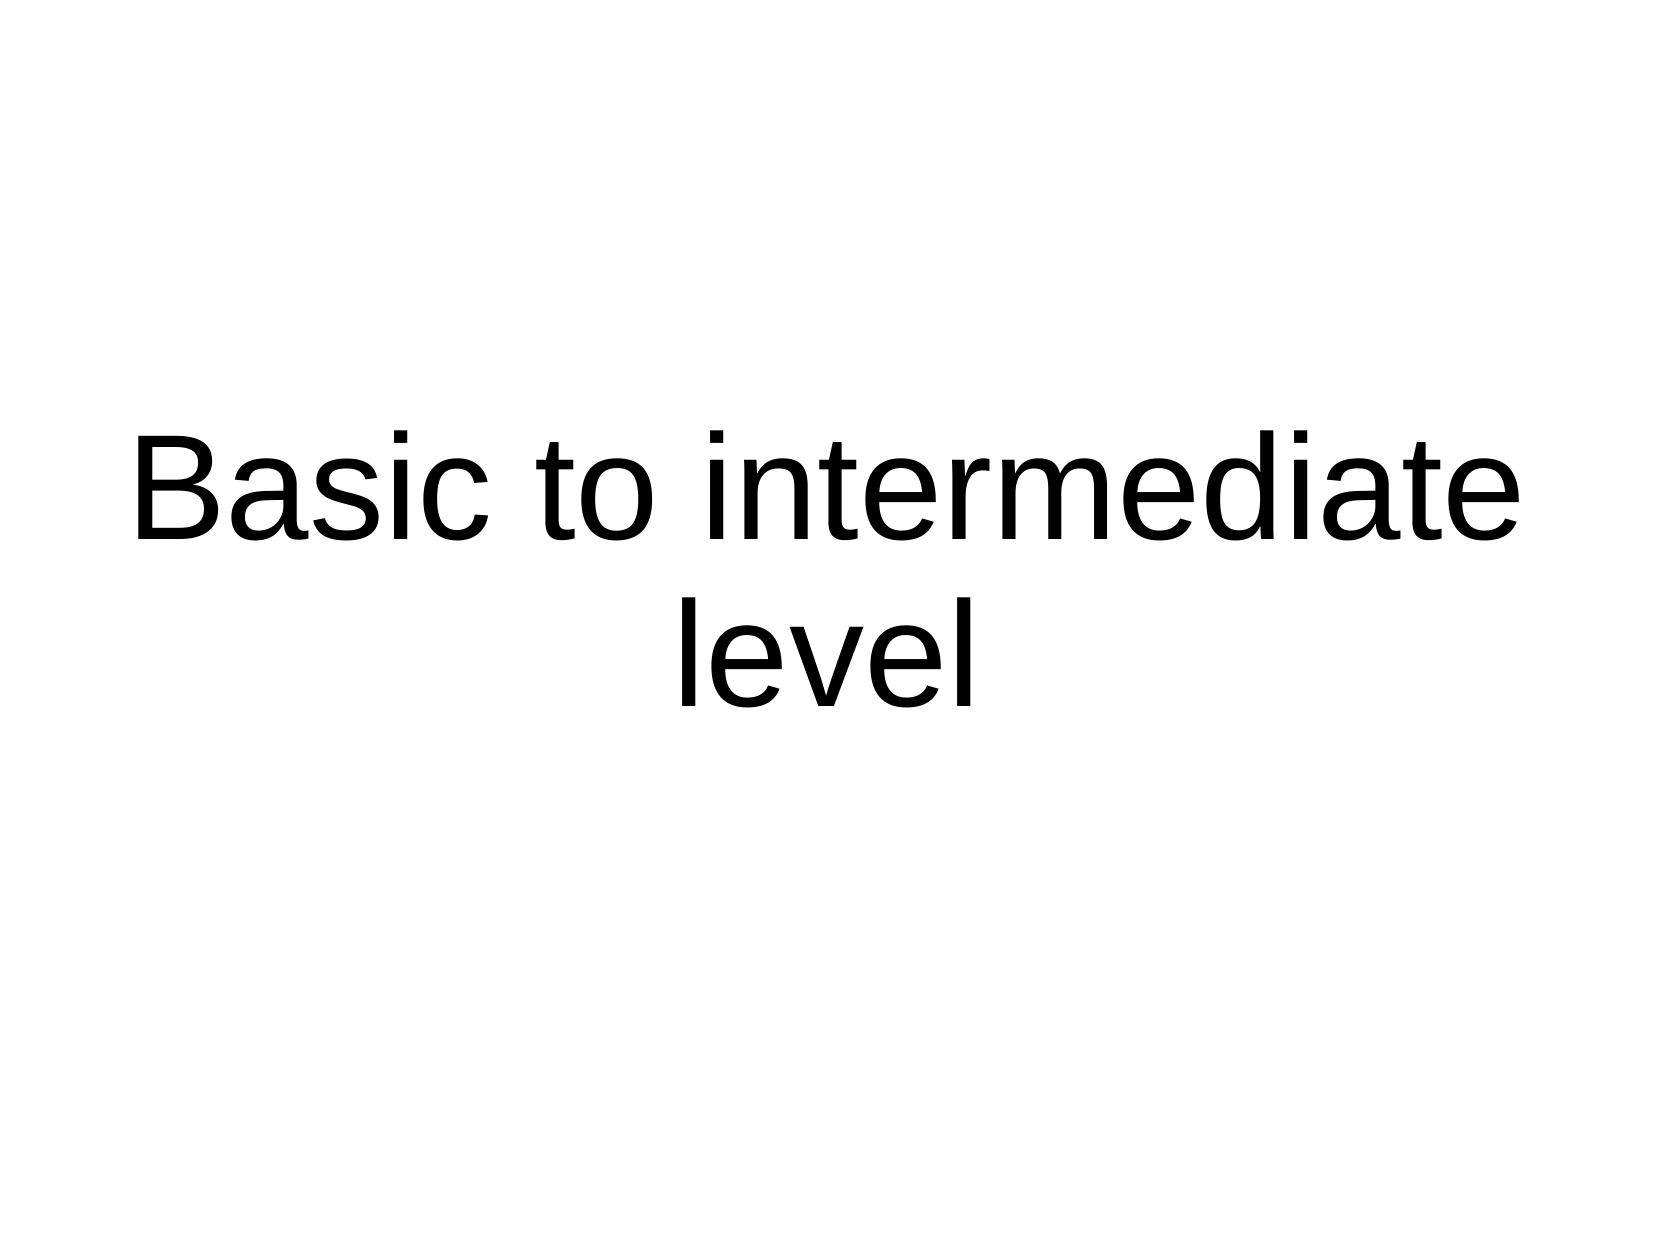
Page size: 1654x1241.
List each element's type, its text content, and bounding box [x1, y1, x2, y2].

title Basic to intermediate level [82, 56, 1571, 1086]
